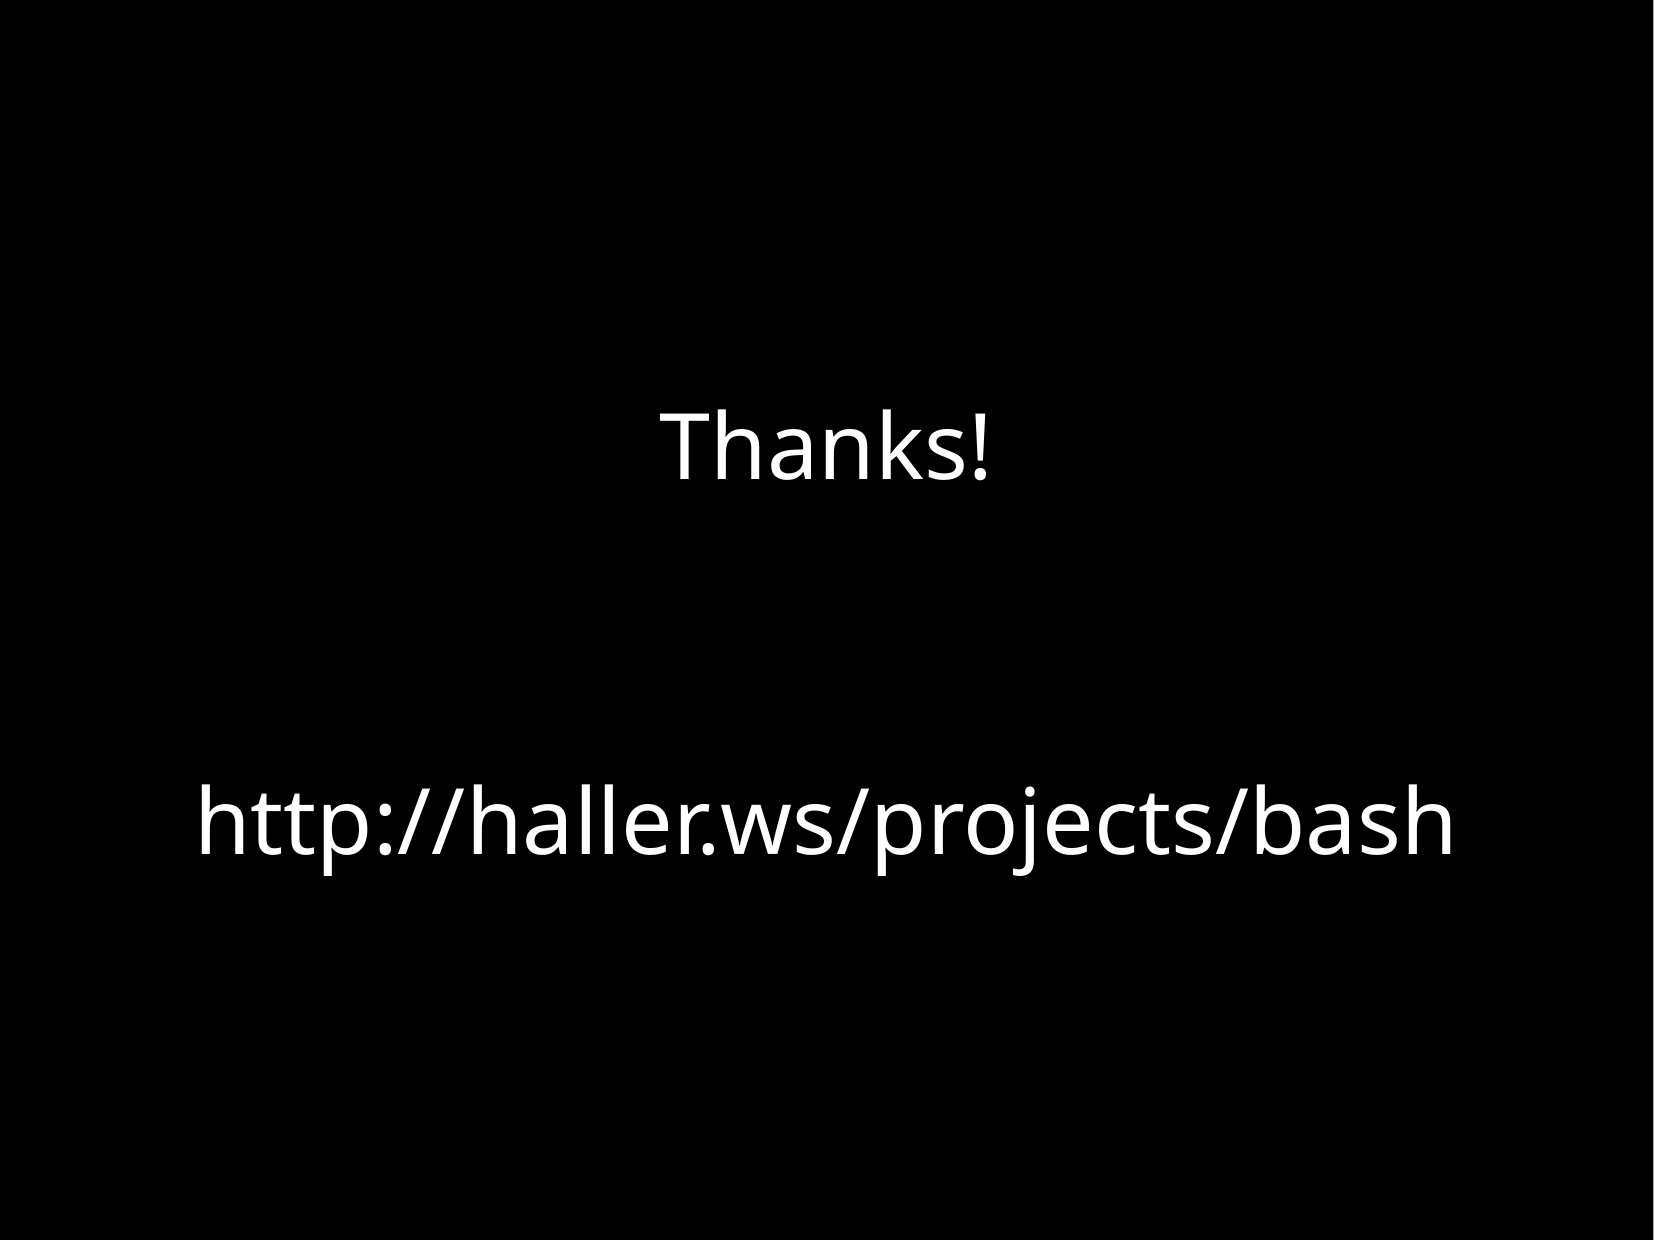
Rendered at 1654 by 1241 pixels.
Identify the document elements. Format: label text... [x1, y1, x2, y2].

title Thanks! http://haller.ws/projects/bash [82, 447, 1571, 815]
